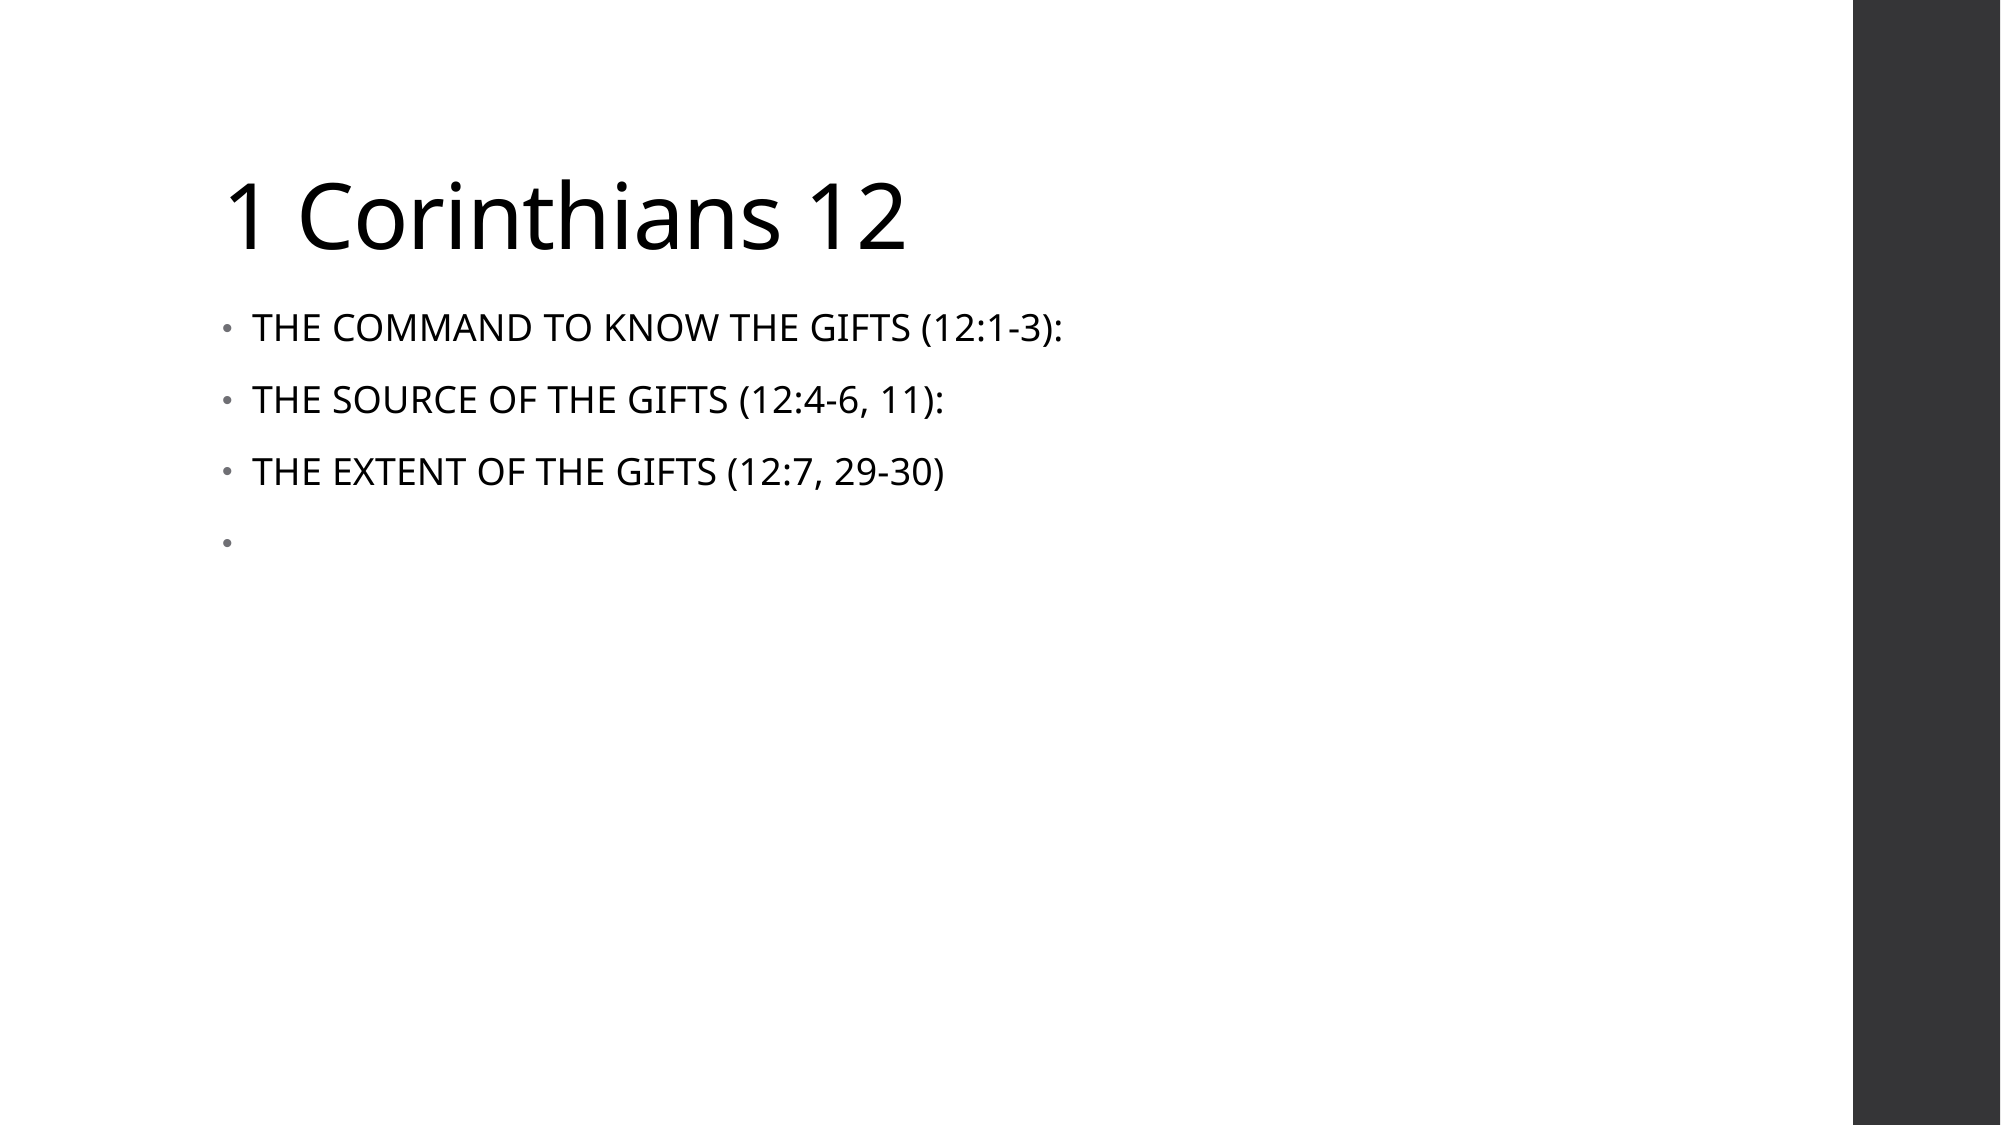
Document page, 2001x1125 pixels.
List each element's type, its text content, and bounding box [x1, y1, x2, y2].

list THE COMMAND TO KNOW THE GIFTS (12:1-3): THE SOURCE OF THE GIFTS (12:4-6, 11): THE EXTENT OF THE GIFTS (12:7, 29-30) [206, 299, 1617, 1014]
title 1 Corinthians 12 [206, 60, 1797, 278]
